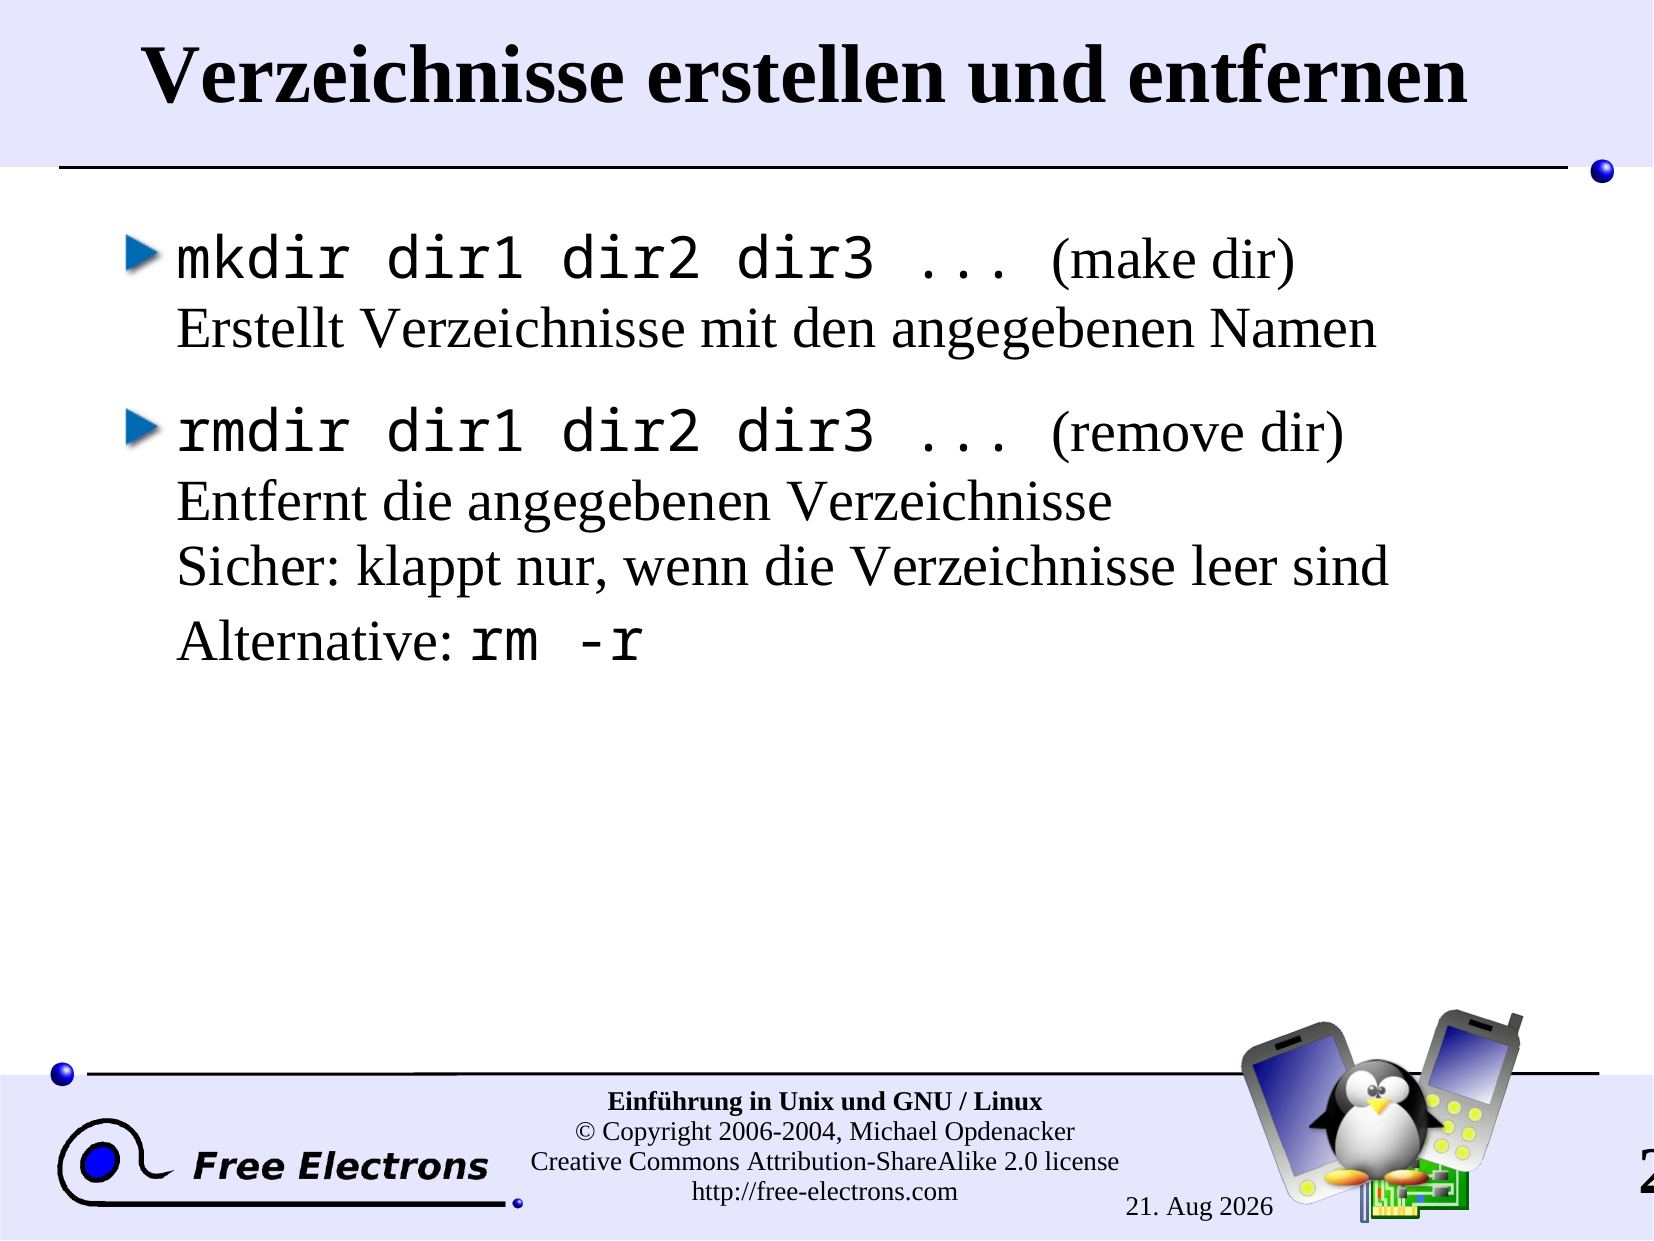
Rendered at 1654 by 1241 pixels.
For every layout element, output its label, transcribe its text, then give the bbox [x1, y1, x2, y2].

list mkdir dir1 dir2 dir3 ... (make dir) Erstellt Verzeichnisse mit den angegebenen Namen rmdir dir1 dir2 dir3 ... (remove dir) Entfernt die angegebenen Verzeichnisse Sicher: klappt nur, wenn die Verzeichnisse leer sind Alternative: rm -r [105, 216, 1518, 1066]
title Verzeichnisse erstellen und entfernen [60, 12, 1551, 138]
picture [1231, 1007, 1538, 1241]
picture [50, 1107, 527, 1216]
